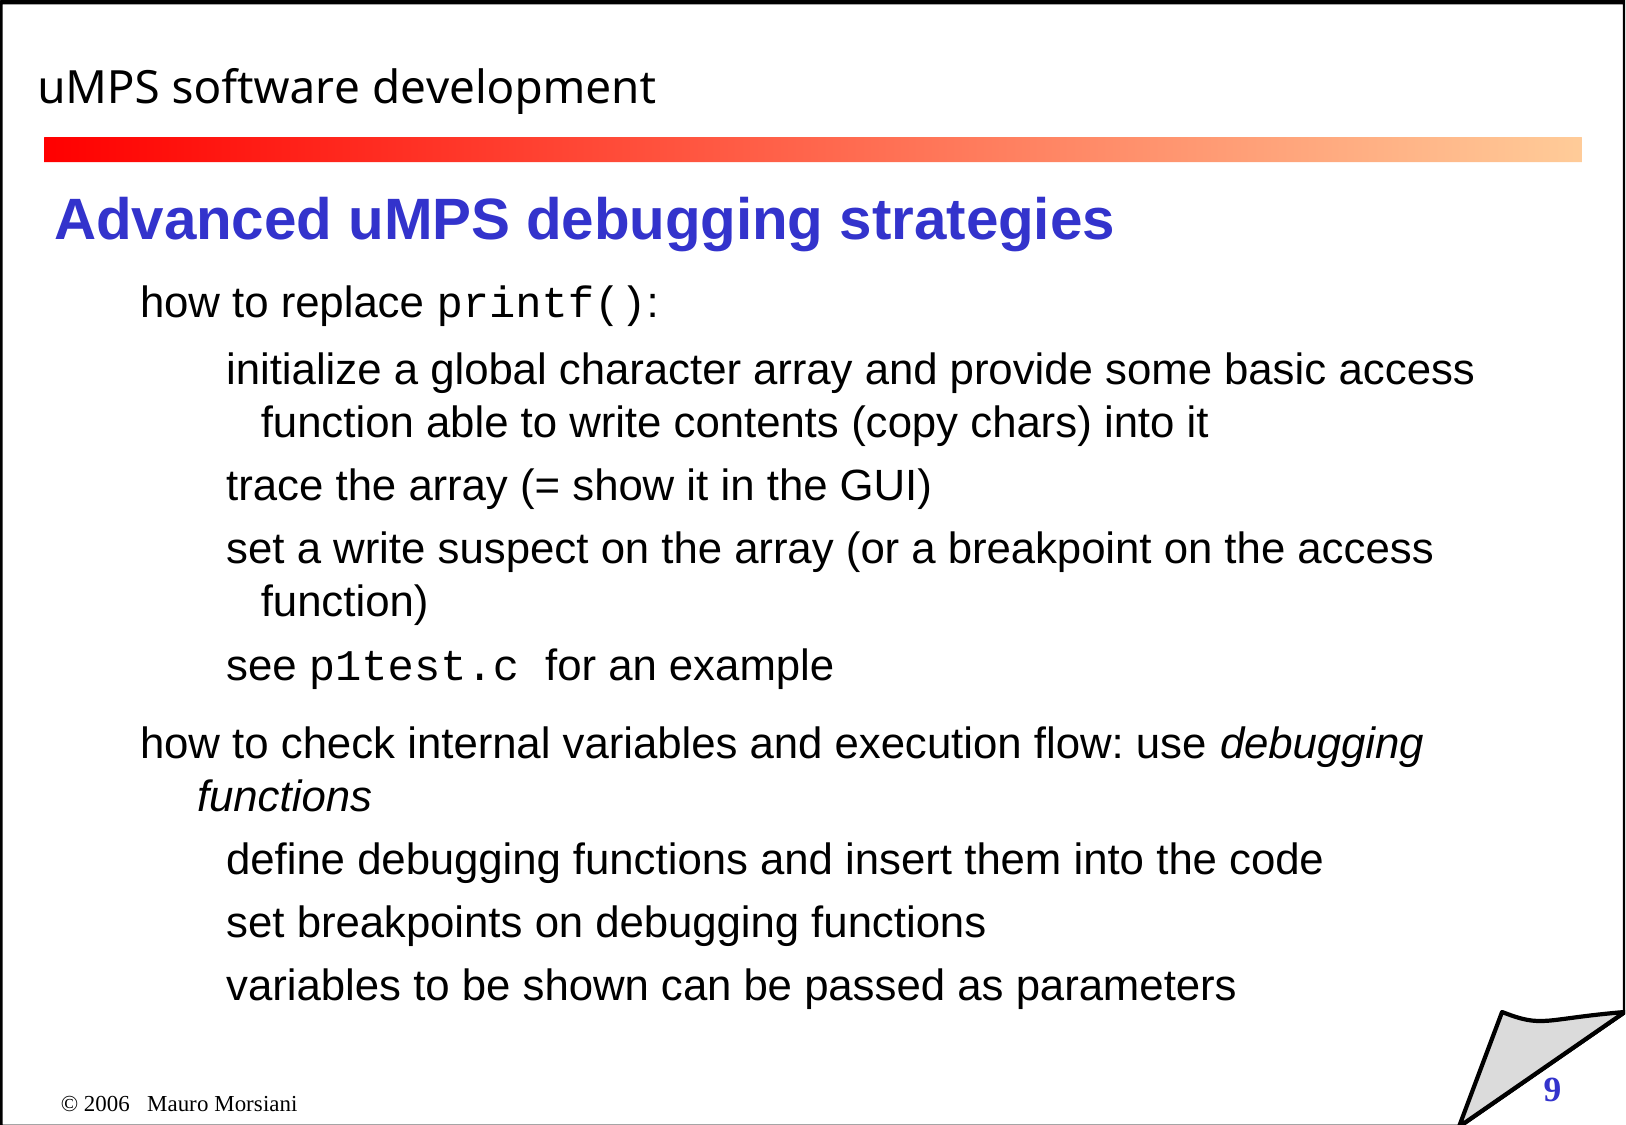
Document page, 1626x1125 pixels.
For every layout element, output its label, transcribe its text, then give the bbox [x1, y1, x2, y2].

title uMPS software development [37, 44, 1588, 131]
list Advanced uMPS debugging strategies how to replace printf(): initialize a global character array and provide some basic access function able to write contents (copy chars) into it trace the array (= show it in the GUI) set a write suspect on the array (or a breakpoint on the access function) see p1test.c for an example how to check internal variables and execution flow: use debugging functions define debugging functions and insert them into the code set breakpoints on debugging functions variables to be shown can be passed as parameters [54, 187, 1571, 1091]
